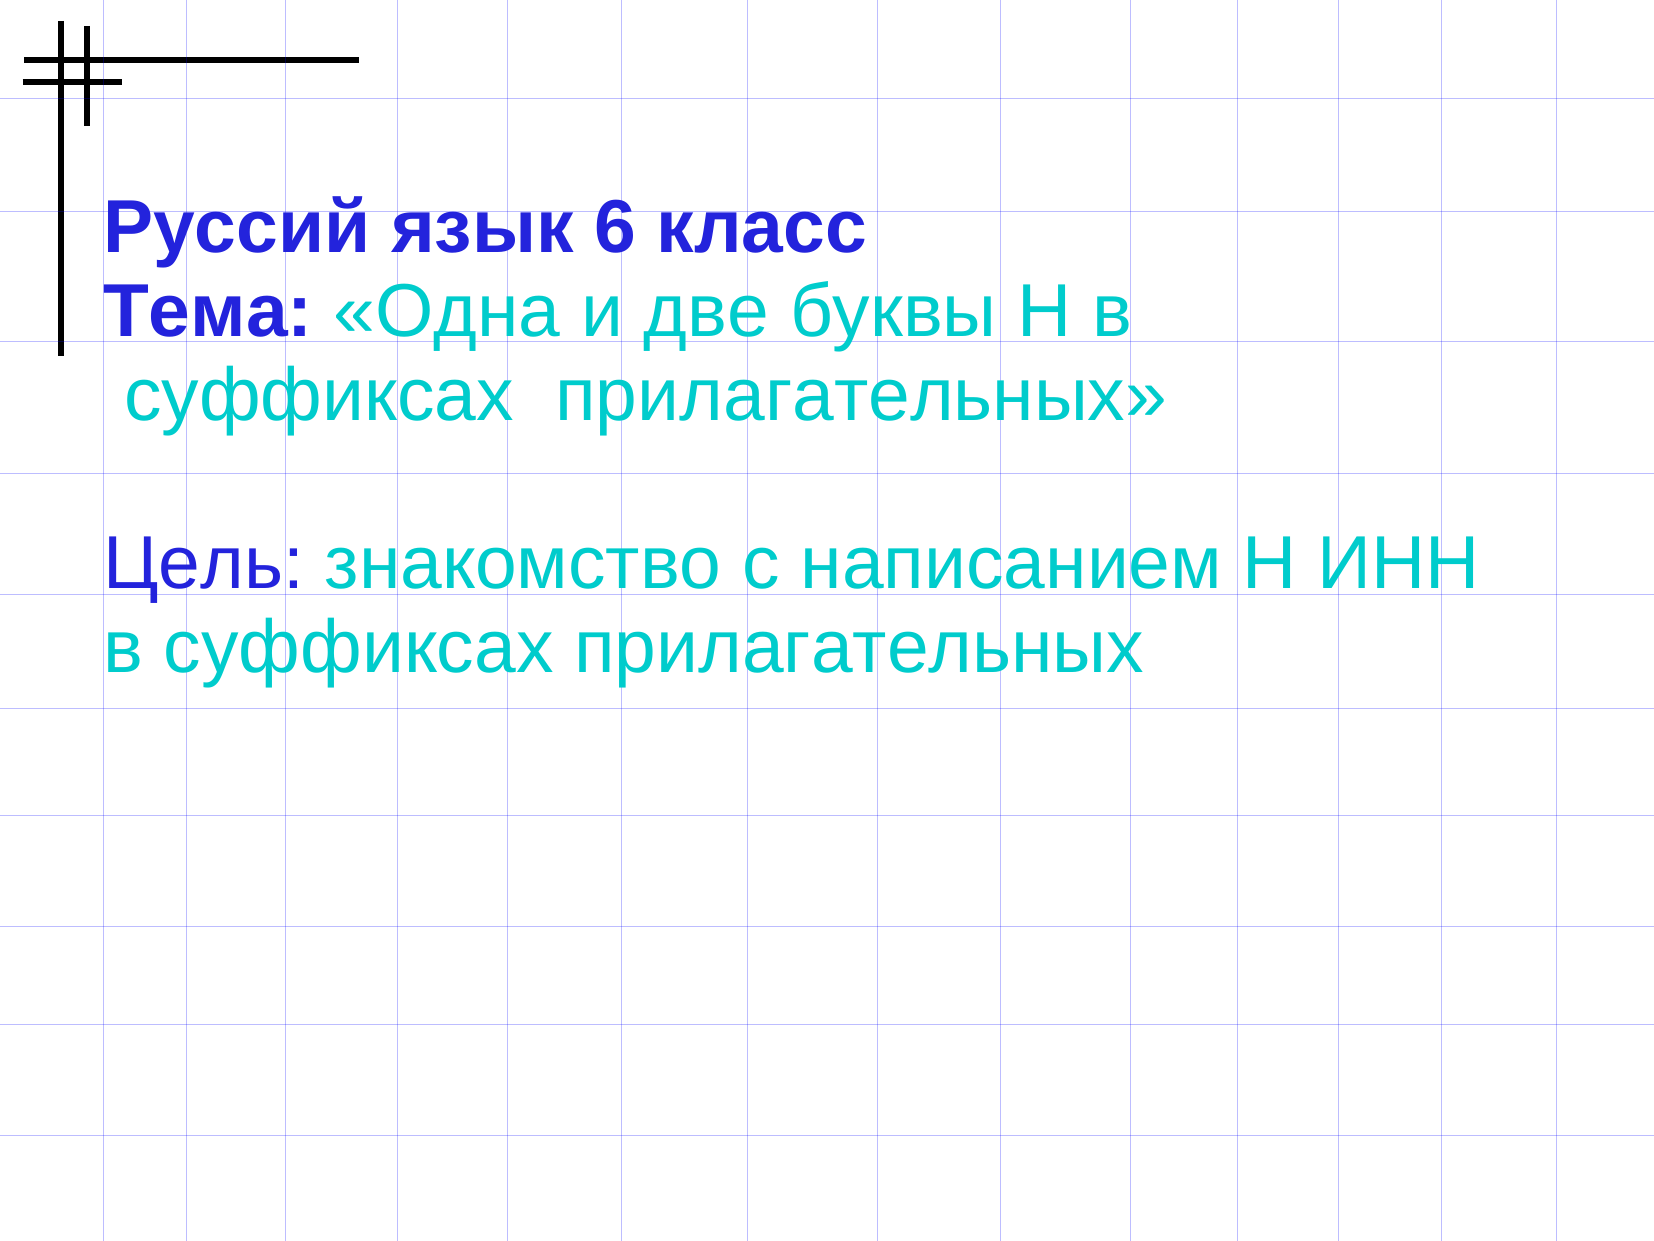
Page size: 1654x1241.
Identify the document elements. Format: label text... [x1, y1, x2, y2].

text_box Руссий язык 6 класс Тема: «Одна и две буквы Н в суффиксах прилагательных» Цель: знакомство с написанием Н ИНН в суффиксах прилагательных [88, 177, 1595, 696]
